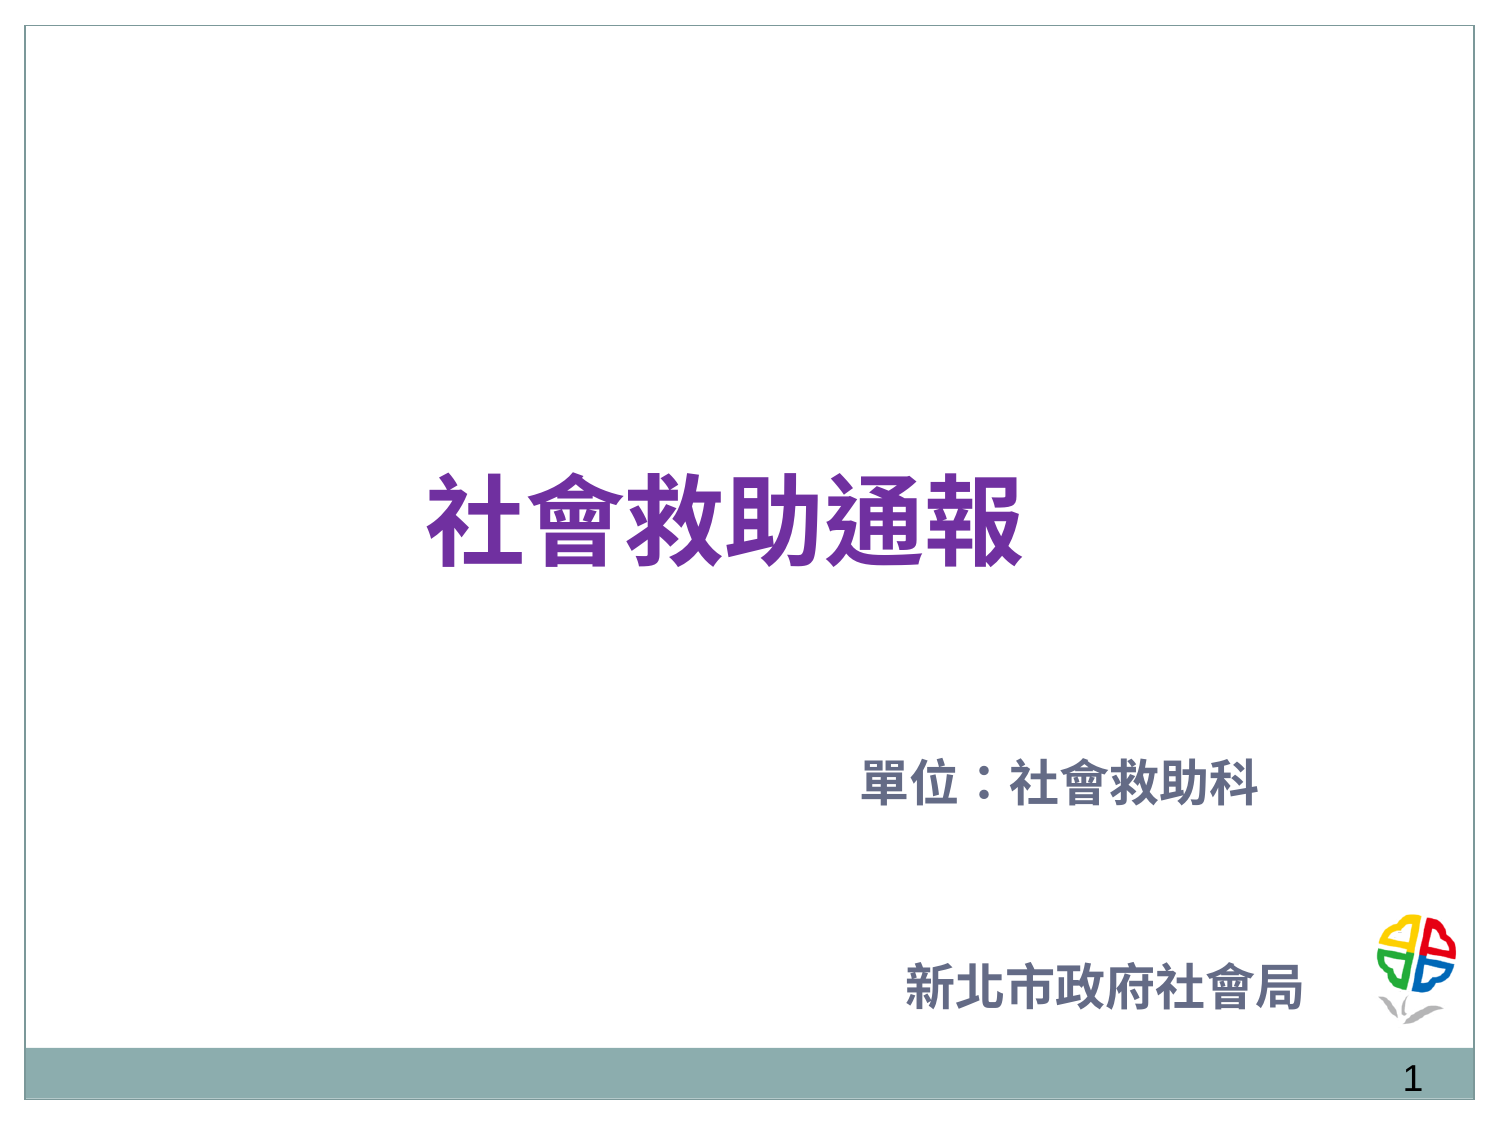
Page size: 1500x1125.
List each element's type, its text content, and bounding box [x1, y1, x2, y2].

picture [1370, 910, 1460, 1028]
text_box 單位：社會救助科 [844, 744, 1323, 905]
title 社會救助通報 [50, 432, 1450, 587]
text_box 新北市政府社會局 [868, 947, 1371, 1083]
